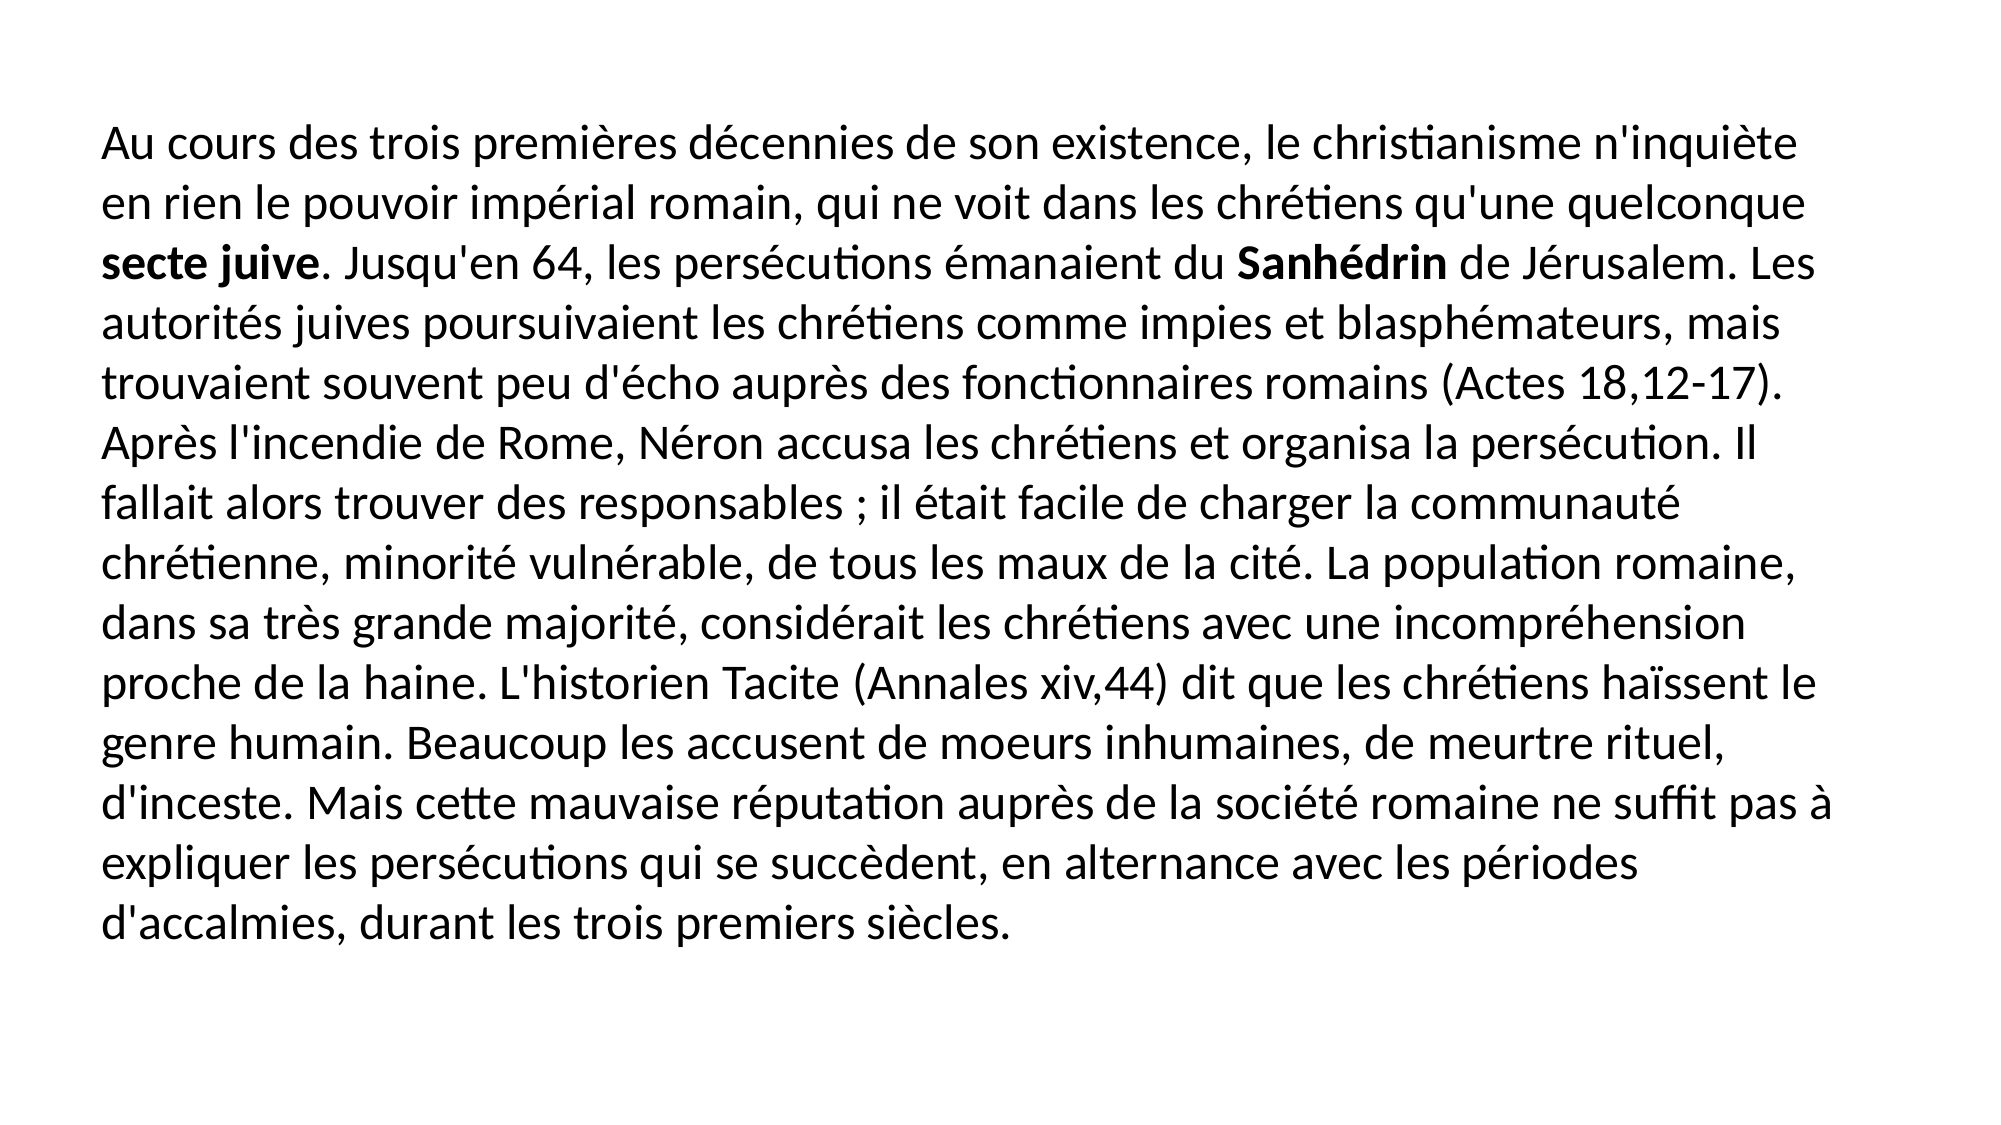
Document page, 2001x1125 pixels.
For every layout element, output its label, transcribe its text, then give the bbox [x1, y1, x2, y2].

text_box Au cours des trois premières décennies de son existence, le christianisme n'inquiète en rien le pouvoir impérial romain, qui ne voit dans les chrétiens qu'une quelconque secte juive. Jusqu'en 64, les persécutions émanaient du Sanhédrin de Jérusalem. Les autorités juives poursuivaient les chrétiens comme impies et blasphémateurs, mais trouvaient souvent peu d'écho auprès des fonctionnaires romains (Actes 18,12-17). Après l'incendie de Rome, Néron accusa les chrétiens et organisa la persécution. Il fallait alors trouver des responsables ; il était facile de charger la communauté chrétienne, minorité vulnérable, de tous les maux de la cité. La population romaine, dans sa très grande majorité, considérait les chrétiens avec une incompréhension proche de la haine. L'historien Tacite (Annales xiv,44) dit que les chrétiens haïssent le genre humain. Beaucoup les accusent de moeurs inhumaines, de meurtre rituel, d'inceste. Mais cette mauvaise réputation auprès de la société romaine ne suffit pas à expliquer les persécutions qui se succèdent, en alternance avec les périodes d'accalmies, durant les trois premiers siècles. [85, 101, 1864, 966]
